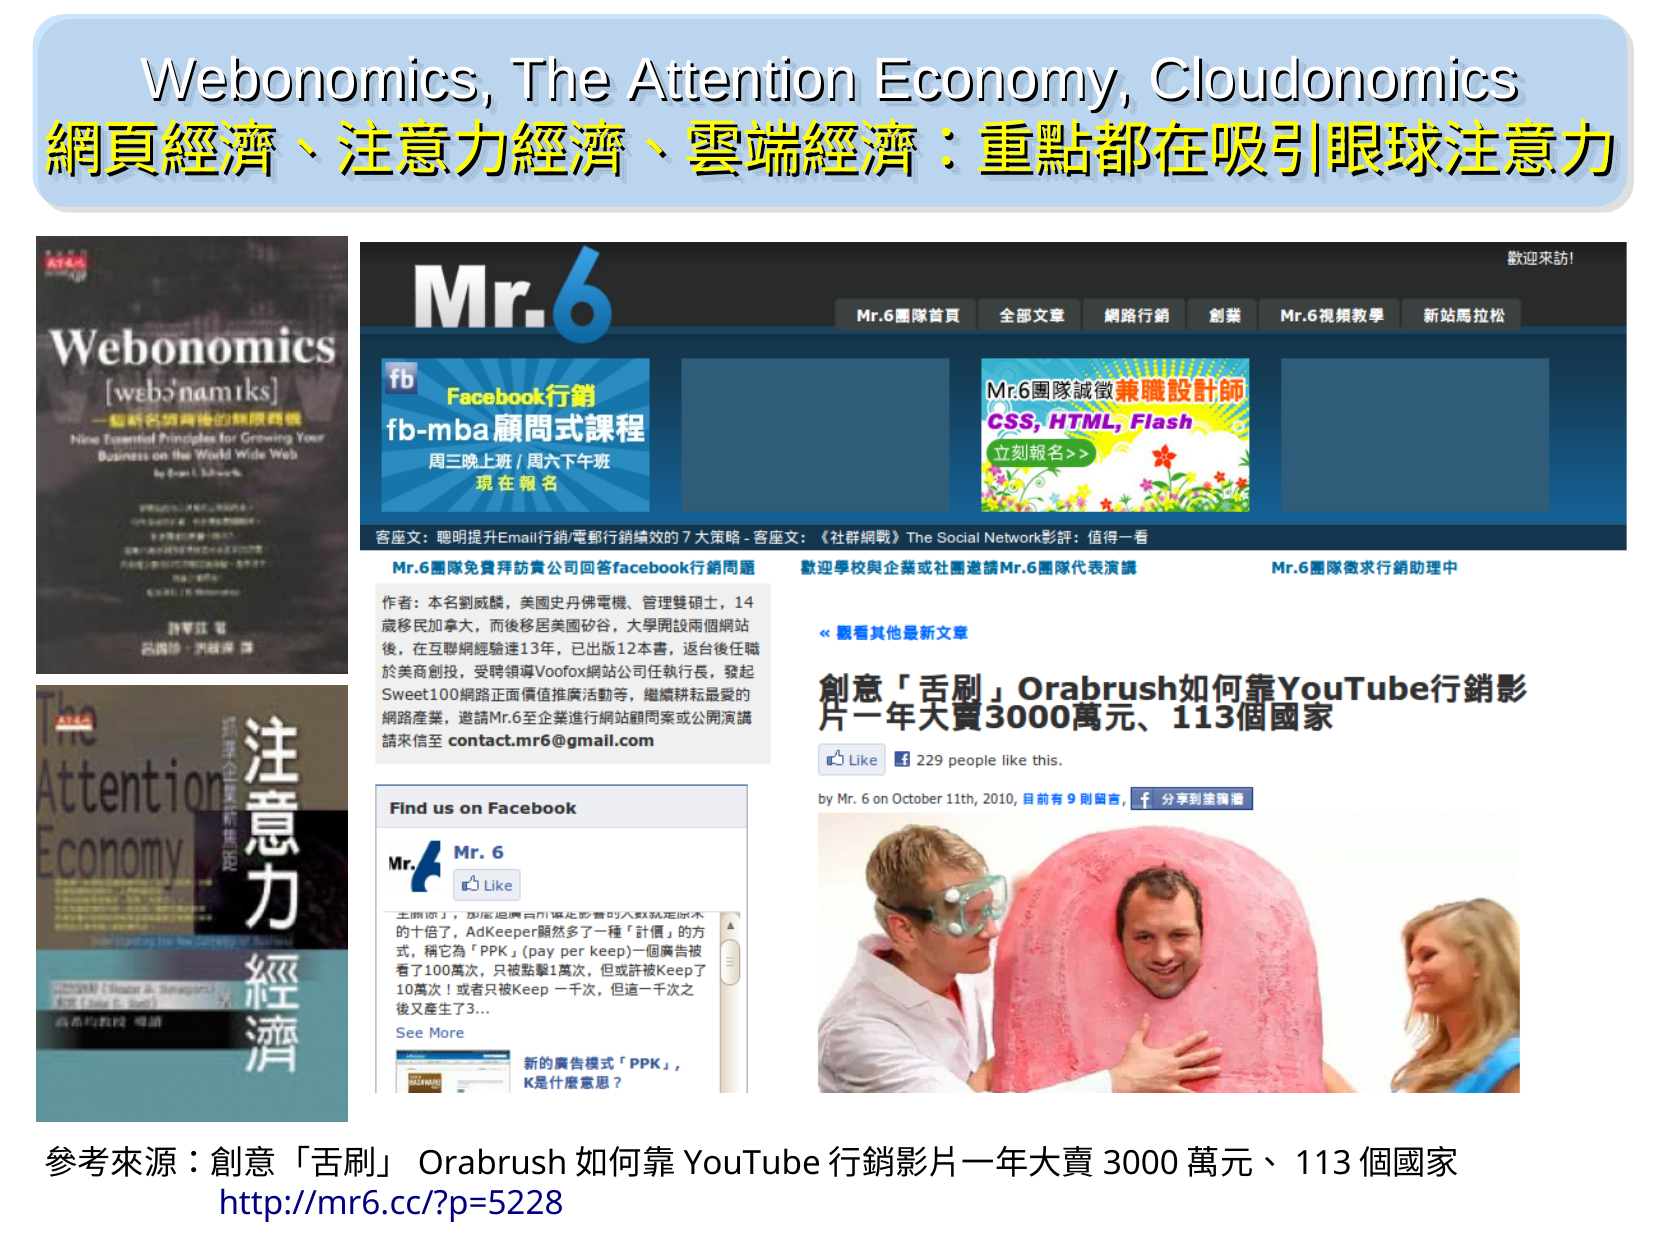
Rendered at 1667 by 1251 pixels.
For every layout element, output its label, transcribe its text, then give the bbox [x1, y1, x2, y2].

picture [35, 236, 349, 674]
picture [360, 242, 1627, 1093]
text_box Webonomics, The Attention Economy, Cloudonomics 網頁經濟、注意力經濟、雲端經濟：重點都在吸引眼球注意力 [32, 14, 1628, 207]
text_box 參考來源：創意「舌刷」Orabrush如何靠YouTube行銷影片一年大賣3000萬元、113個國家 http://mr6.cc/?p=5228 [29, 1133, 1625, 1229]
picture [35, 685, 349, 1123]
